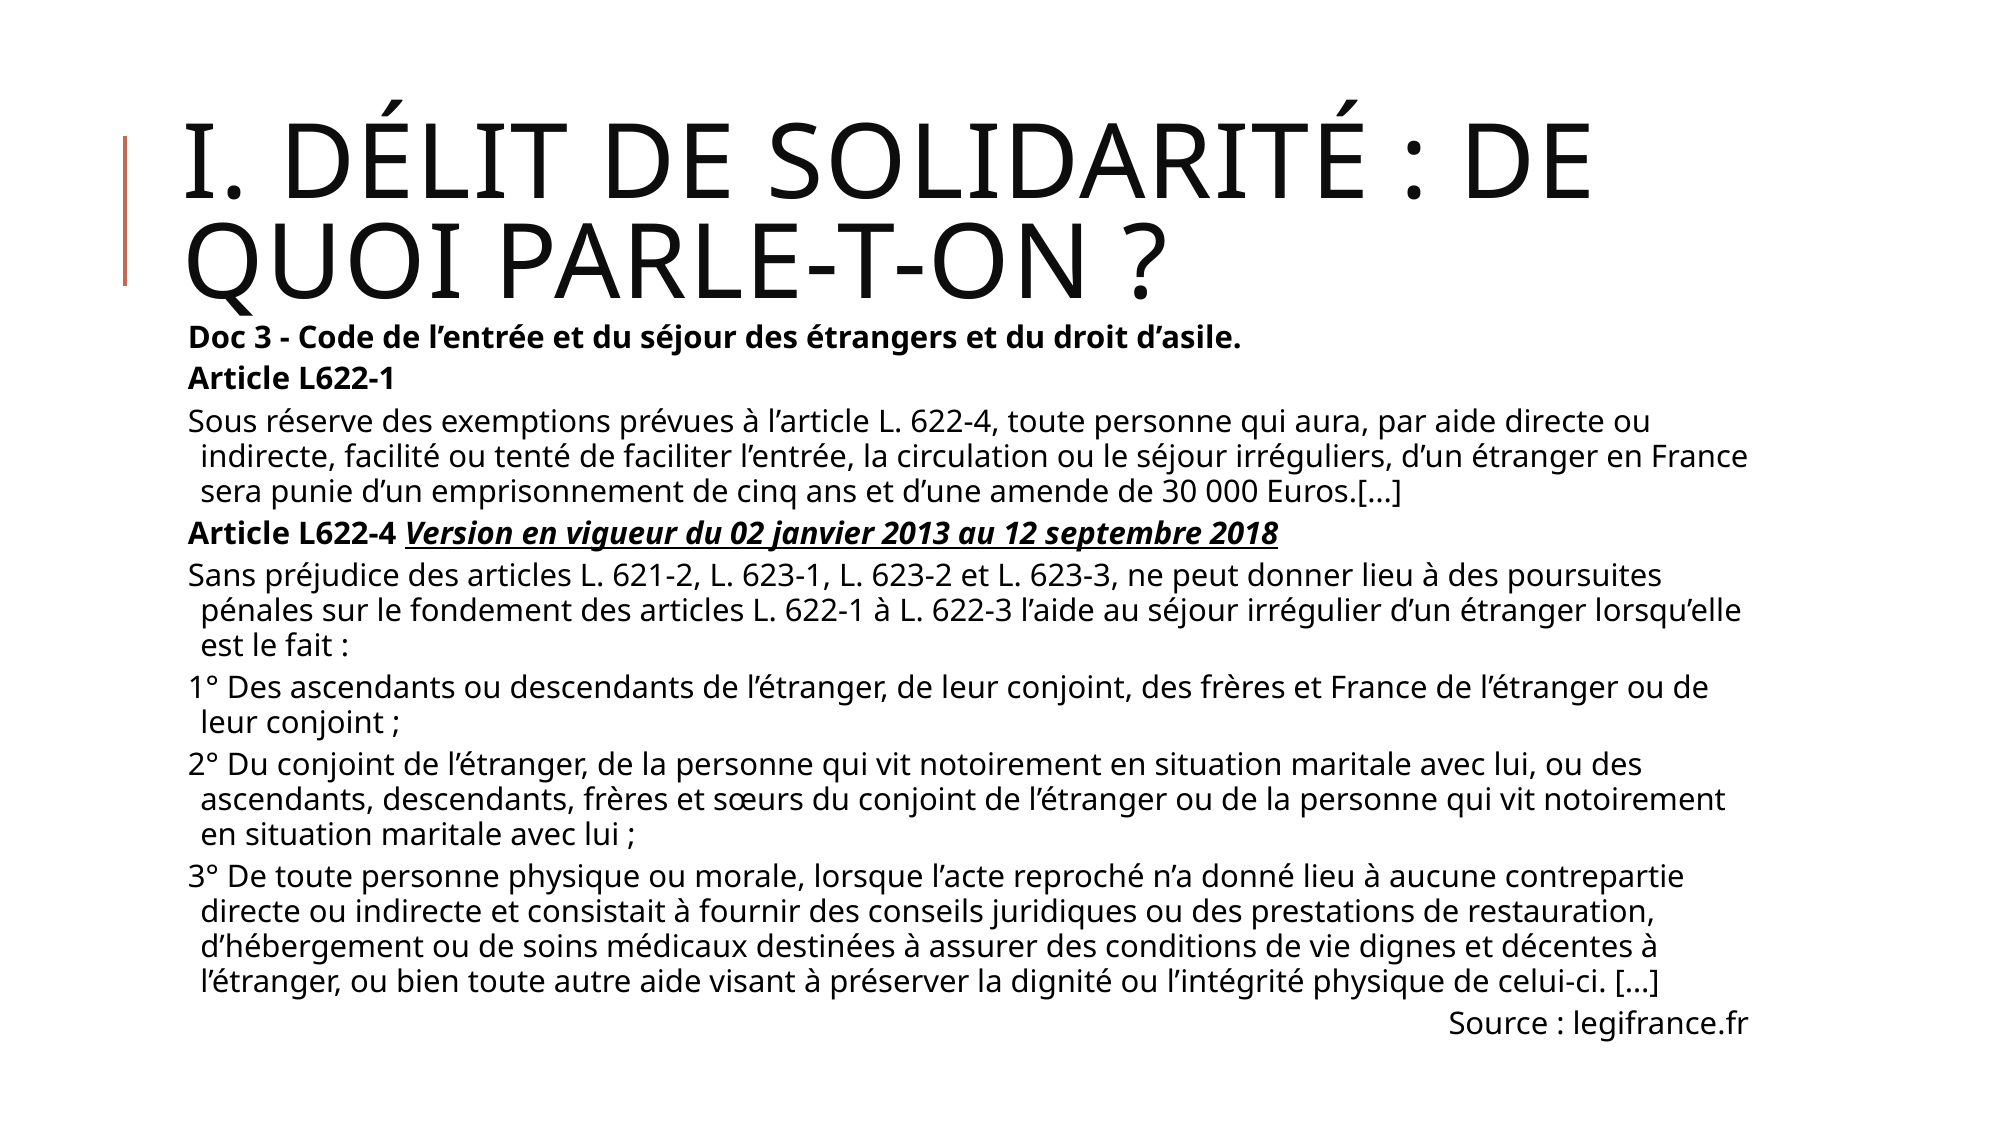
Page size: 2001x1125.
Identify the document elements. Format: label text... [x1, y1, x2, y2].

title I. Délit de solidarité : De quoi parle-t-on ? [168, 96, 1763, 312]
list Doc 3 - Code de l’entrée et du séjour des étrangers et du droit d’asile. Article L622-1 Sous réserve des exemptions prévues à l’article L. 622-4, toute personne qui aura, par aide directe ou indirecte, facilité ou tenté de faciliter l’entrée, la circulation ou le séjour irréguliers, d’un étranger en France sera punie d’un emprisonnement de cinq ans et d’une amende de 30 000 Euros.[…] Article L622-4 Version en vigueur du 02 janvier 2013 au 12 septembre 2018 Sans préjudice des articles L. 621-2, L. 623-1, L. 623-2 et L. 623-3, ne peut donner lieu à des poursuites pénales sur le fondement des articles L. 622-1 à L. 622-3 l’aide au séjour irrégulier d’un étranger lorsqu’elle est le fait : 1° Des ascendants ou descendants de l’étranger, de leur conjoint, des frères et France de l’étranger ou de leur conjoint ; 2° Du conjoint de l’étranger, de la personne qui vit notoirement en situation maritale avec lui, ou des ascendants, descendants, frères et sœurs du conjoint de l’étranger ou de la personne qui vit notoirement en situation maritale avec lui ; 3° De toute personne physique ou morale, lorsque l’acte reproché n’a donné lieu à aucune contrepartie directe ou indirecte et consistait à fournir des conseils juridiques ou des prestations de restauration, d’hébergement ou de soins médicaux destinées à assurer des conditions de vie dignes et décentes à l’étranger, ou bien toute autre aide visant à préserver la dignité ou l’intégrité physique de celui-ci. […] Source : legifrance.fr [168, 312, 1763, 1064]
